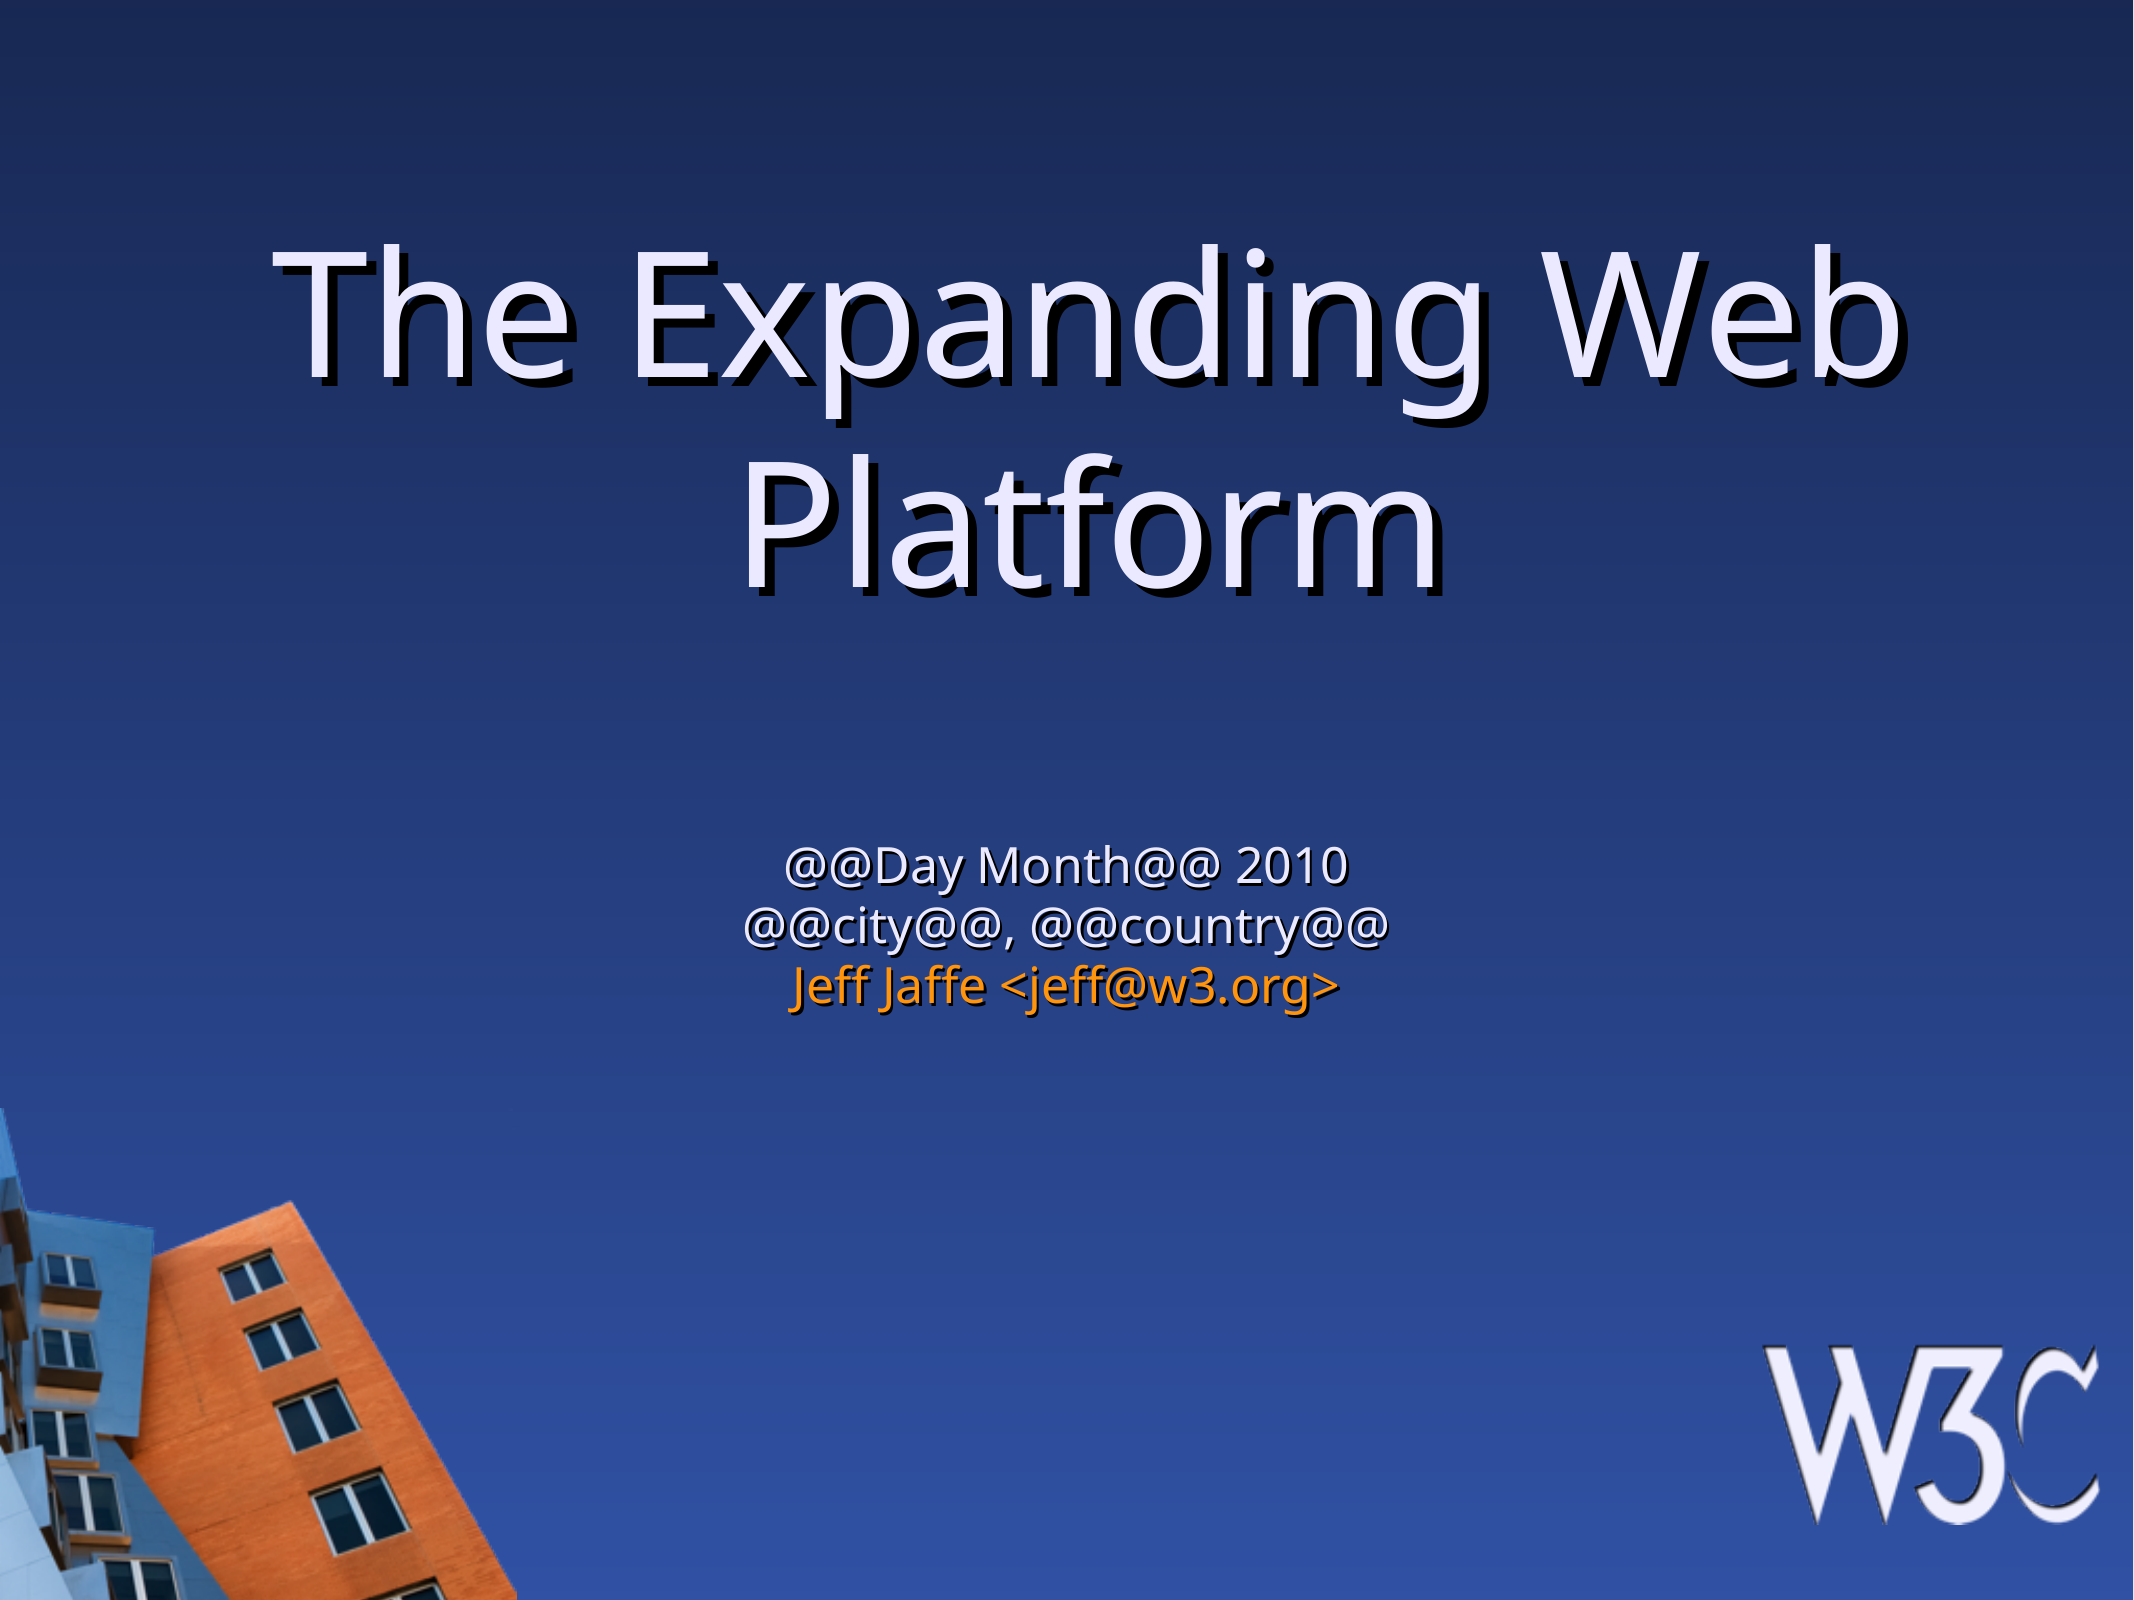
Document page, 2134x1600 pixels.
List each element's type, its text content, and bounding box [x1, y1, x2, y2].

title The Expanding Web Platform [232, 88, 1949, 631]
picture [0, 1108, 517, 1600]
picture [1762, 1344, 2100, 1525]
list @@Day Month@@ 2010 @@city@@, @@country@@ Jeff Jaffe <jeff@w3.org> [208, 825, 1925, 1022]
